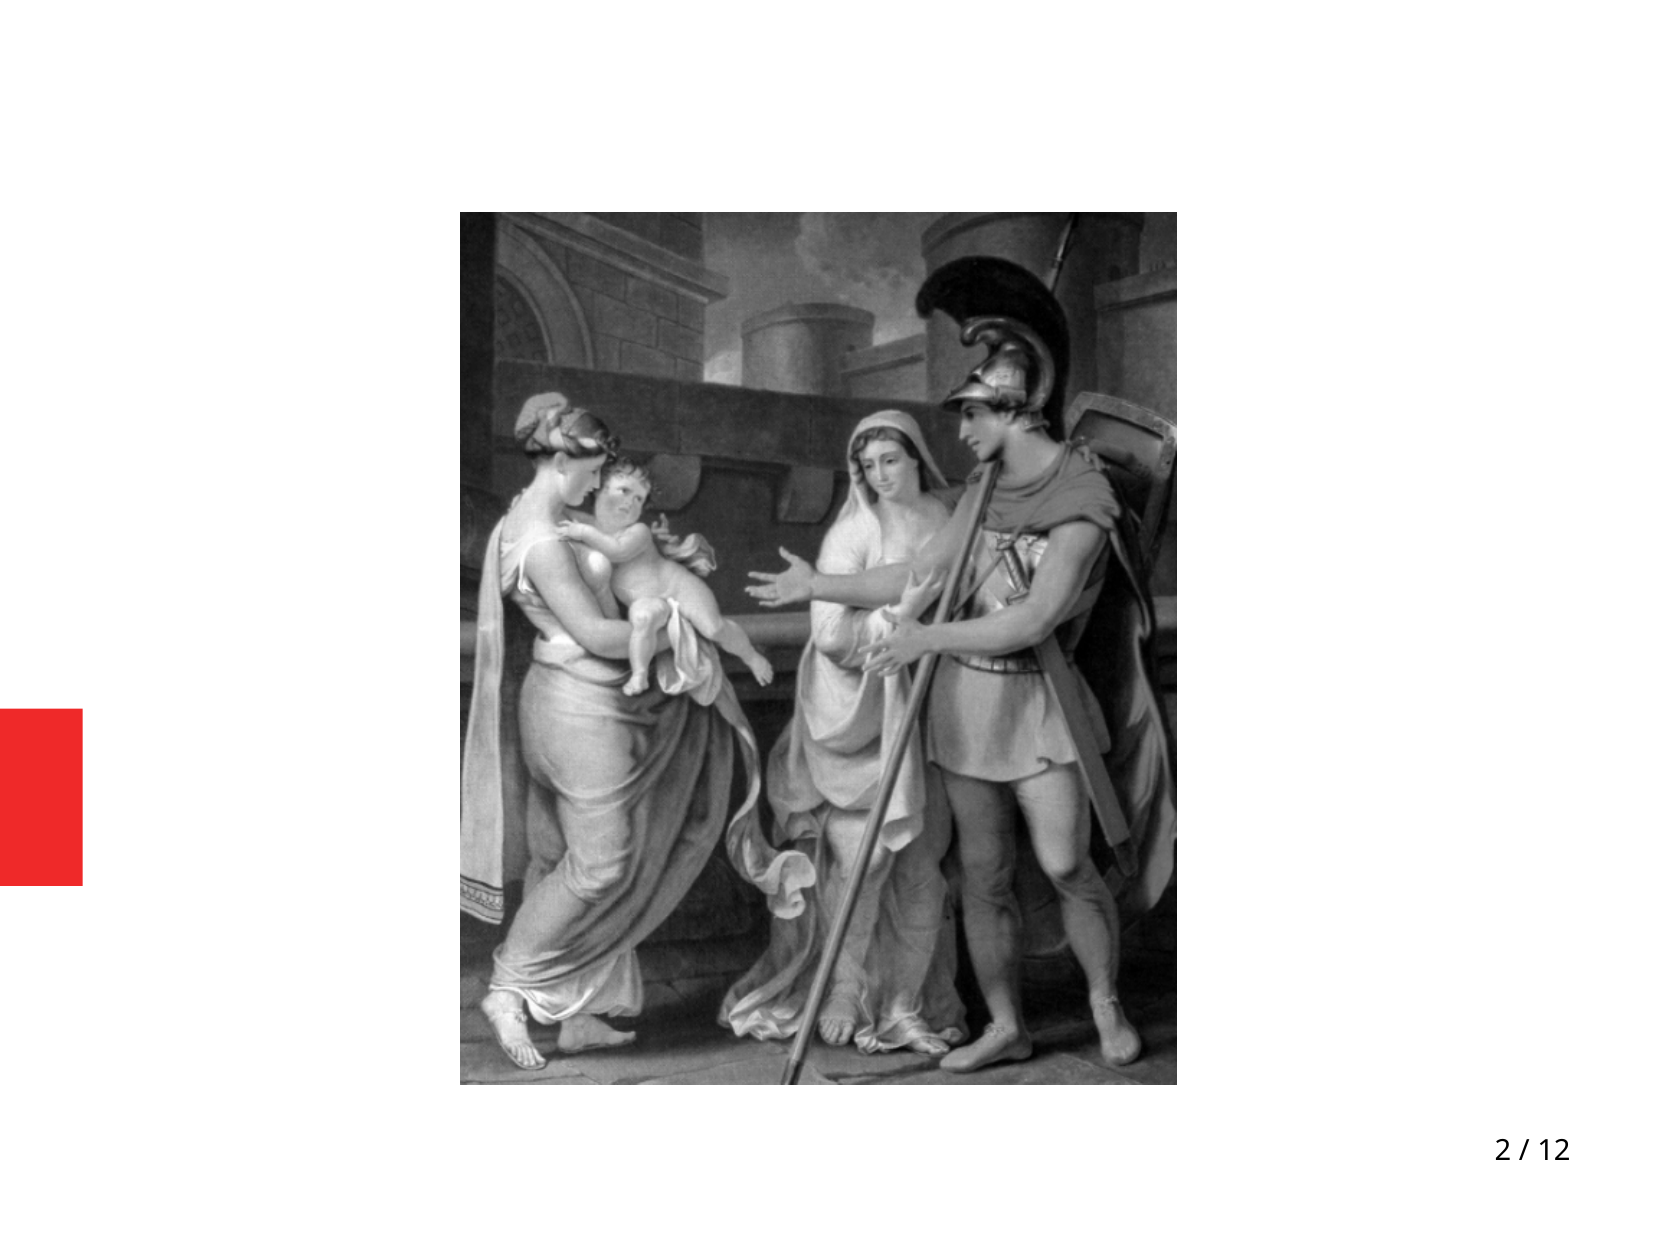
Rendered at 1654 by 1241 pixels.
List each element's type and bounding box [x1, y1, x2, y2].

picture [460, 212, 1177, 1085]
